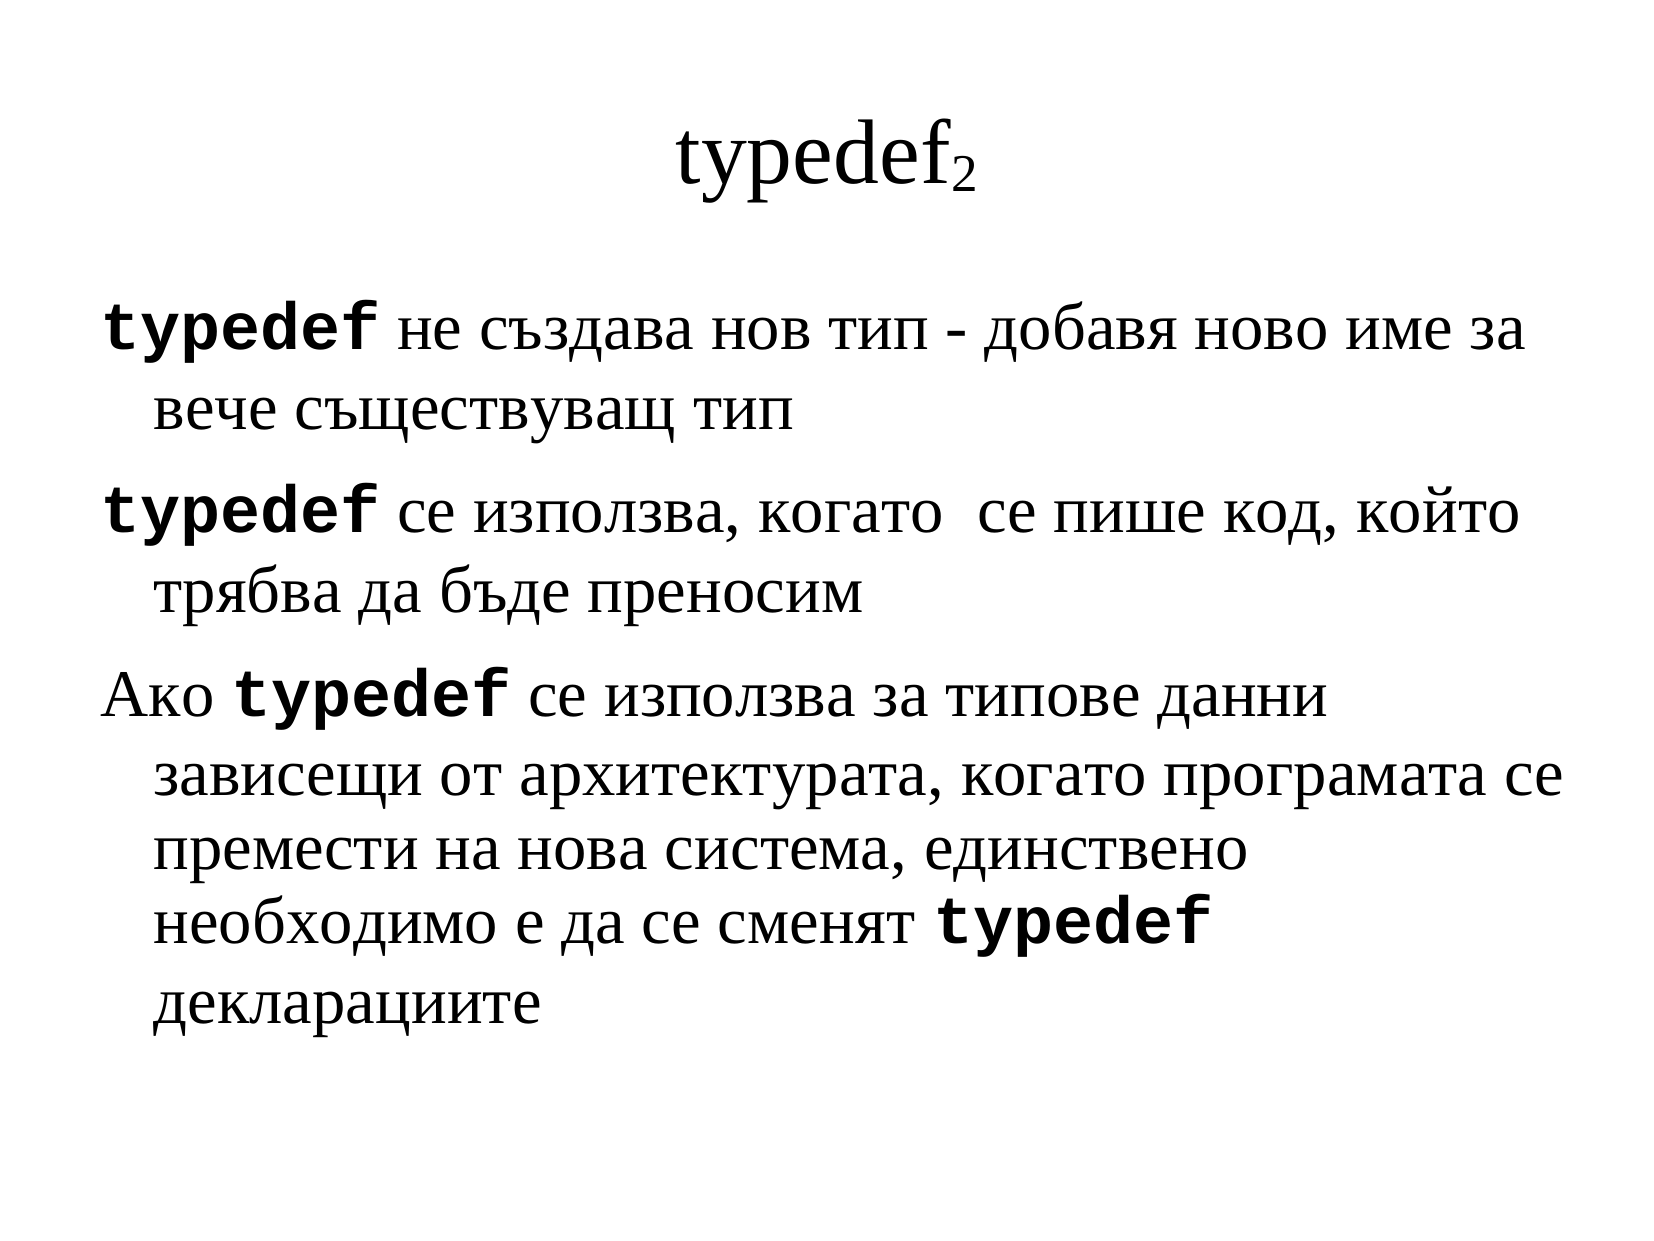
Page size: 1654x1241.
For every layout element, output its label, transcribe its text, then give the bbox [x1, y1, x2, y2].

title typedef2 [82, 49, 1571, 257]
list typedef не създава нов тип - добавя ново име за вече съществуващ тип typedef се използва, когато се пише код, който трябва да бъде преносим Ако typedef се използва за типове данни зависещи от архитектурата, когато програмата се премести на нова система, единствено необходимо е да се сменят typedef декларациите [82, 290, 1571, 1109]
